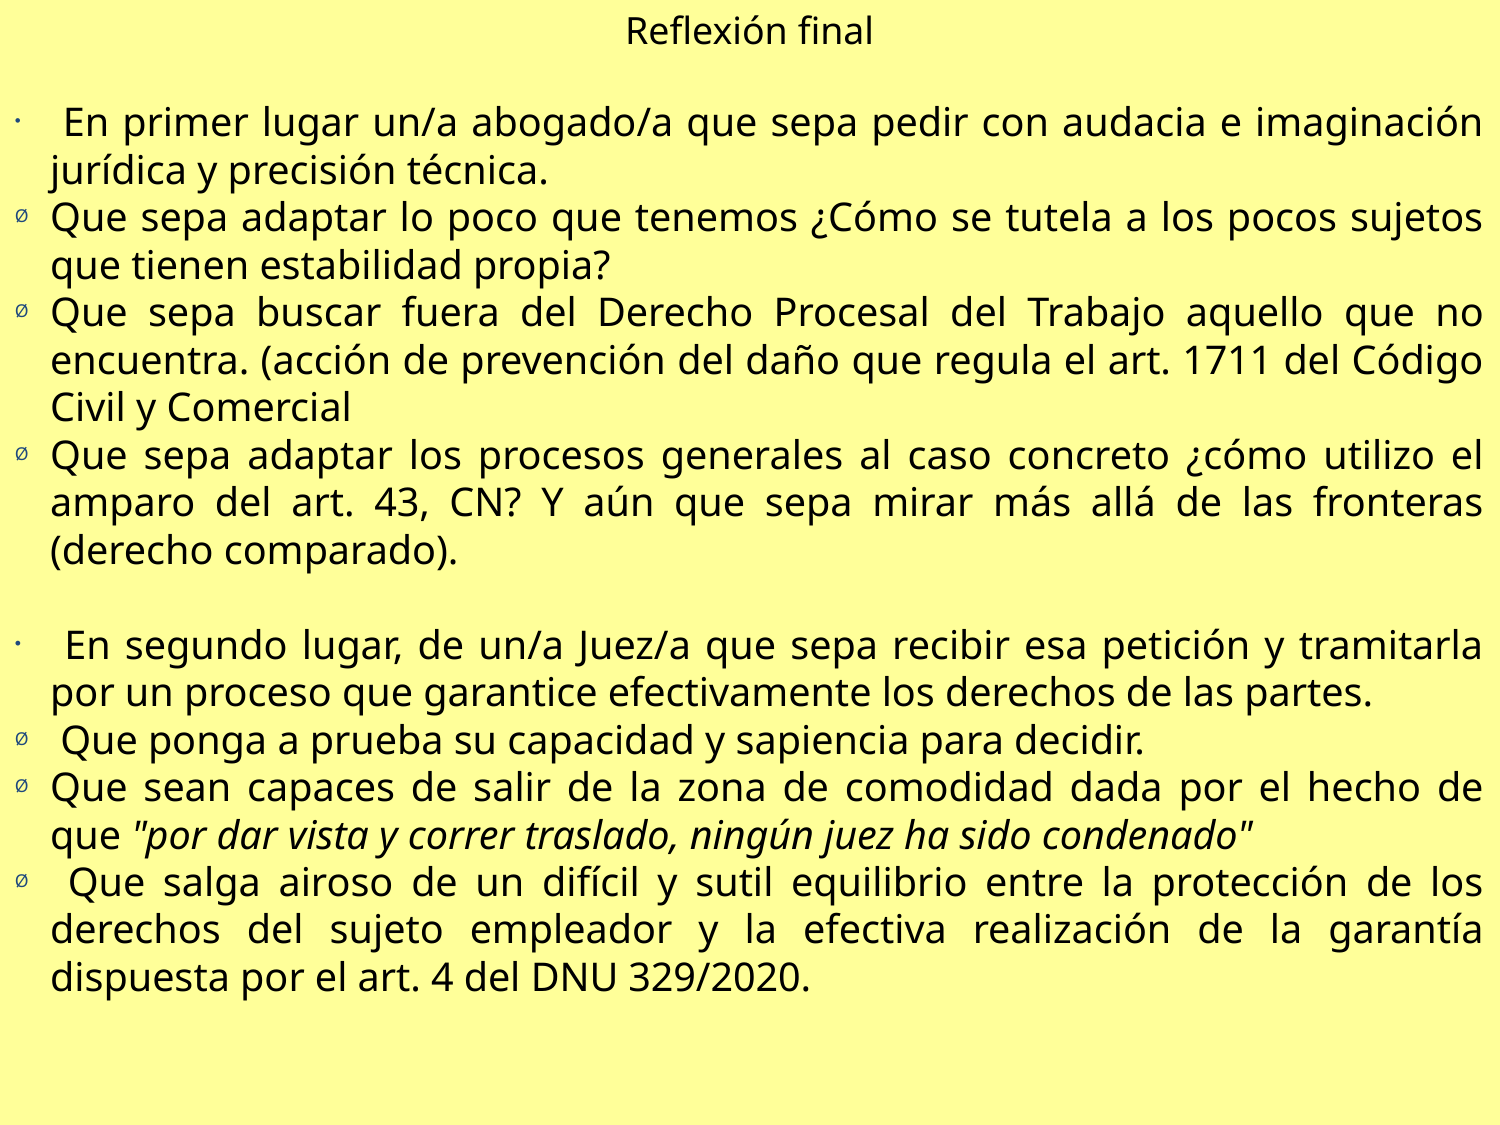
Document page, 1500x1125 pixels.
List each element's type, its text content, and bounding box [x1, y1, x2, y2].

text_box Reflexión final En primer lugar un/a abogado/a que sepa pedir con audacia e imaginación jurídica y precisión técnica. Que sepa adaptar lo poco que tenemos ¿Cómo se tutela a los pocos sujetos que tienen estabilidad propia? Que sepa buscar fuera del Derecho Procesal del Trabajo aquello que no encuentra. (acción de prevención del daño que regula el art. 1711 del Código Civil y Comercial Que sepa adaptar los procesos generales al caso concreto ¿cómo utilizo el amparo del art. 43, CN? Y aún que sepa mirar más allá de las fronteras (derecho comparado). En segundo lugar, de un/a Juez/a que sepa recibir esa petición y tramitarla por un proceso que garantice efectivamente los derechos de las partes. Que ponga a prueba su capacidad y sapiencia para decidir. Que sean capaces de salir de la zona de comodidad dada por el hecho de que "por dar vista y correr traslado, ningún juez ha sido condenado" Que salga airoso de un difícil y sutil equilibrio entre la protección de los derechos del sujeto empleador y la efectiva realización de la garantía dispuesta por el art. 4 del DNU 329/2020. [0, 0, 1500, 1007]
